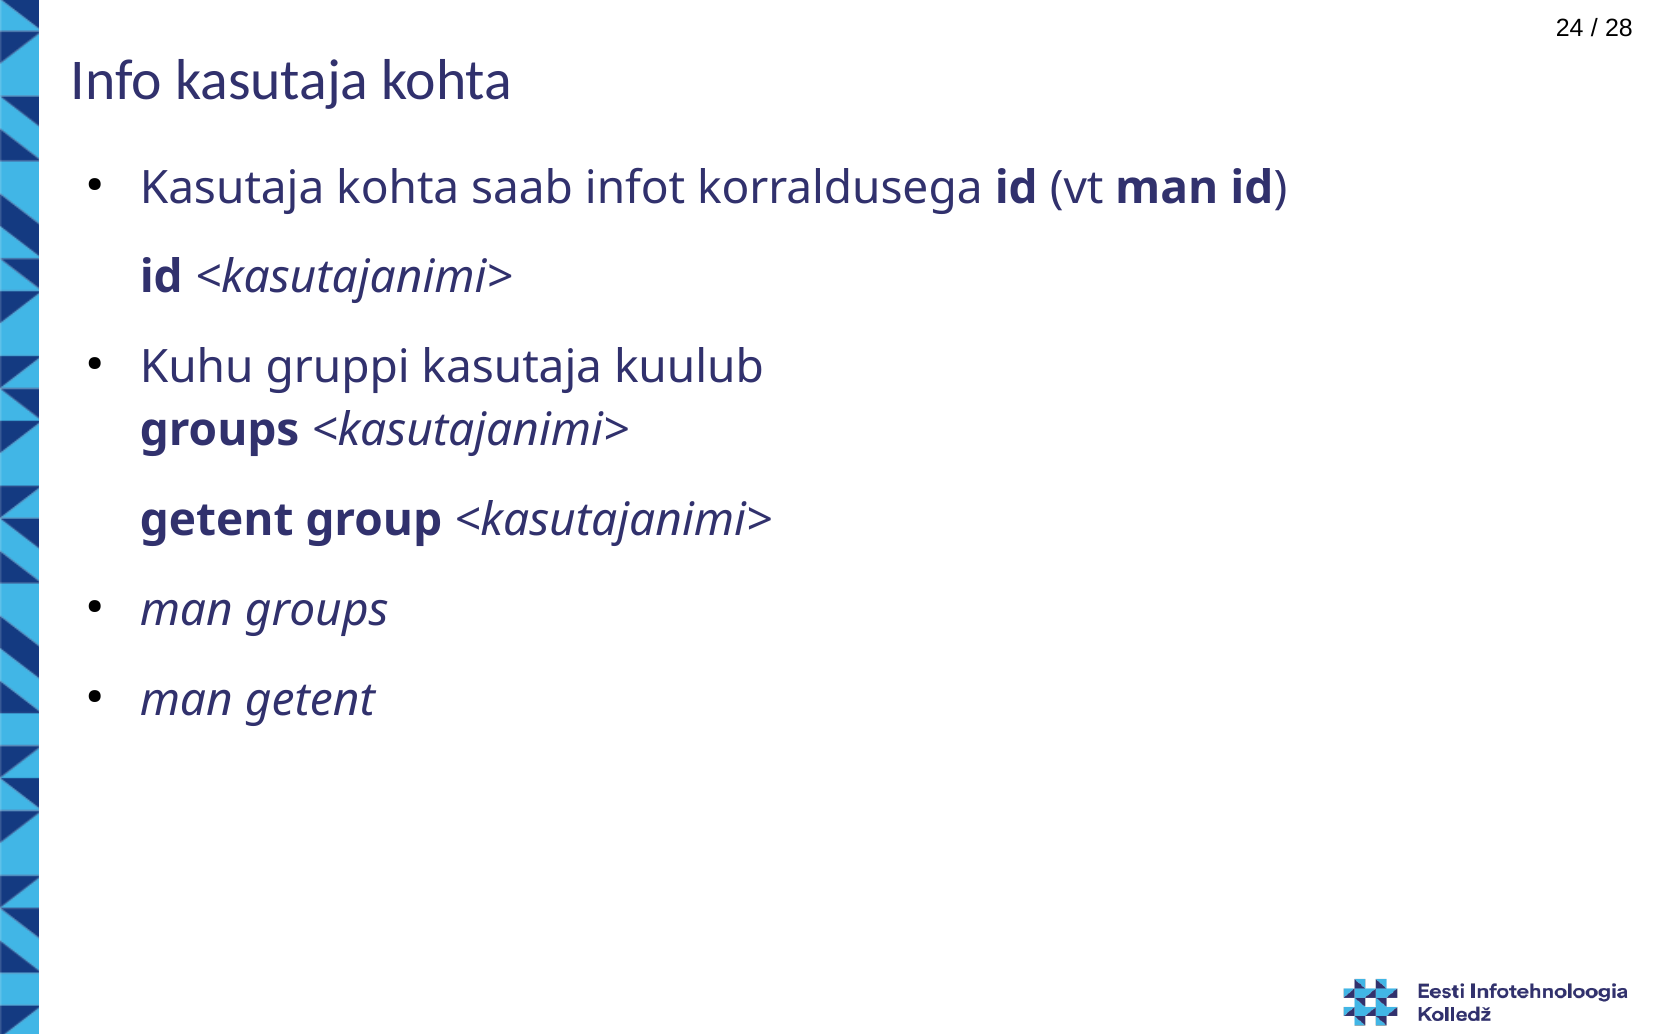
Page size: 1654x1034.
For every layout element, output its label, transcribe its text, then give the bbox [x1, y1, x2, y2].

list Kasutaja kohta saab infot korraldusega id (vt man id) id <kasutajanimi> Kuhu gruppi kasutaja kuulub groups <kasutajanimi> getent group <kasutajanimi> man groups man getent [68, 153, 1630, 957]
title Info kasutaja kohta [70, 41, 1630, 130]
